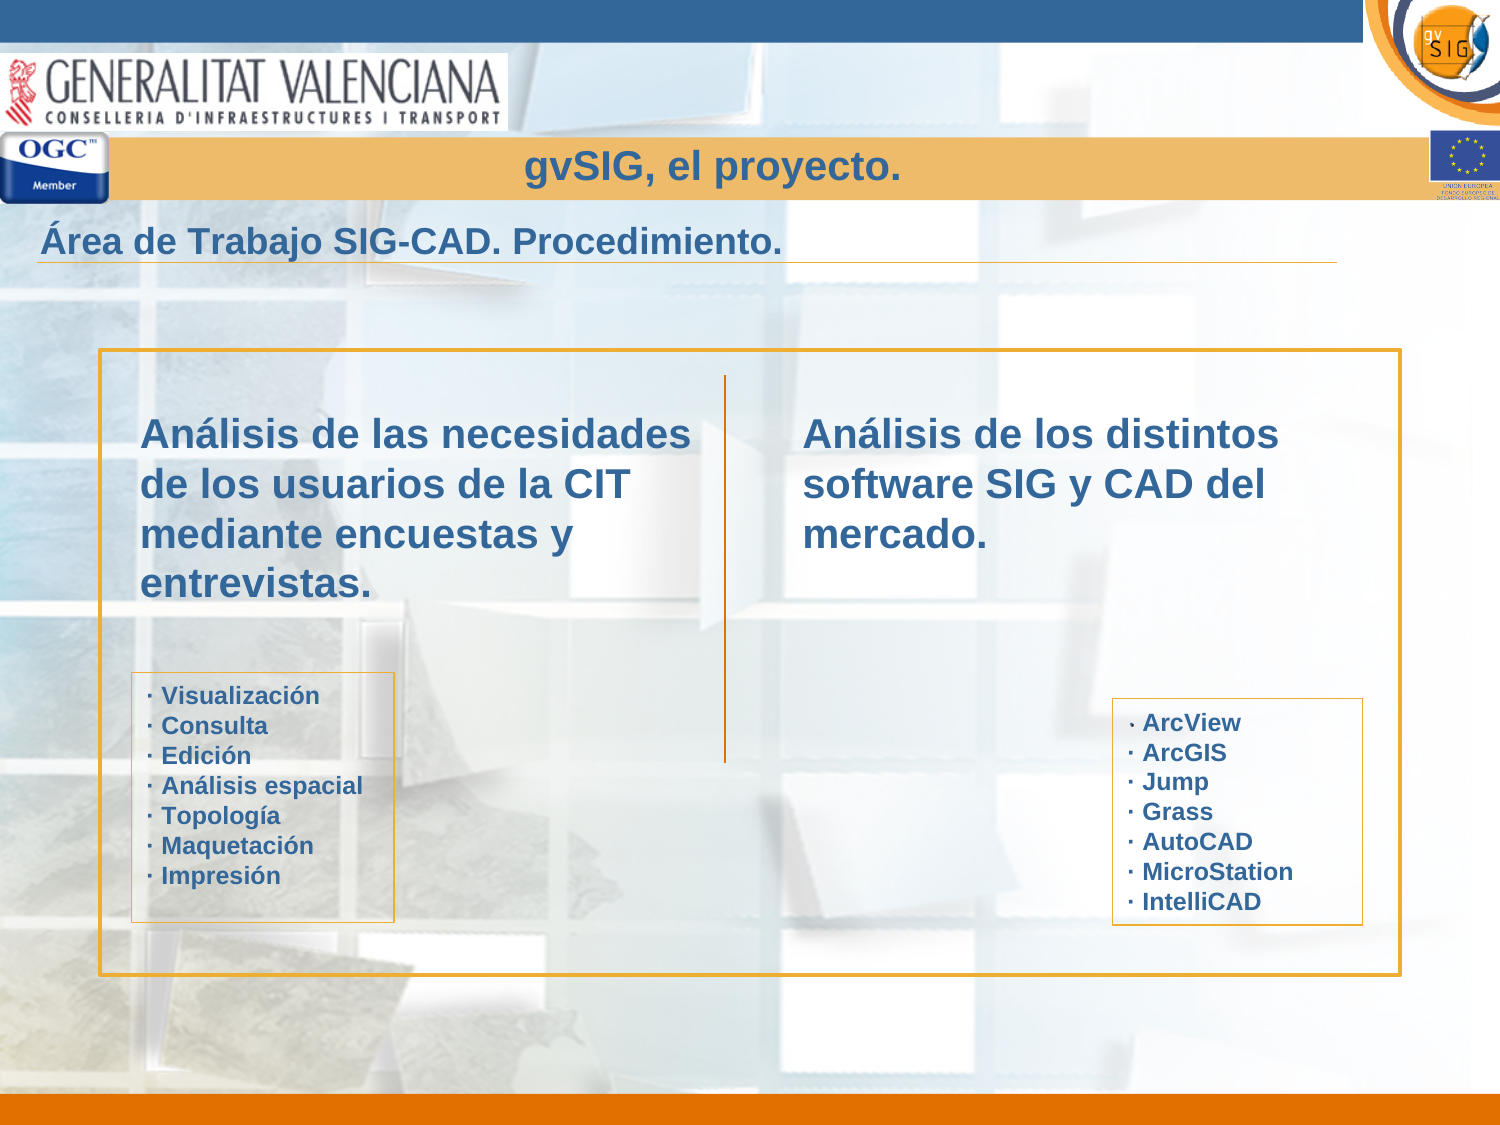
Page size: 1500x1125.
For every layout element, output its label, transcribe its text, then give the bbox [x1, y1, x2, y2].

text_box · ArcView · ArcGIS · Jump · Grass · AutoCAD · MicroStation · IntelliCAD [1112, 698, 1363, 943]
text_box Análisis de los distintos software SIG y CAD del mercado. [787, 399, 1338, 608]
picture [1363, 0, 1500, 127]
text_box gvSIG, el proyecto. [6, 137, 1420, 205]
picture [0, 53, 508, 131]
picture [0, 132, 109, 204]
picture [1429, 129, 1500, 200]
text_box Área de Trabajo SIG-CAD. Procedimiento. [24, 209, 859, 272]
text_box Análisis de las necesidades de los usuarios de la CIT mediante encuestas y entrevistas. [125, 399, 713, 674]
text_box · Visualización · Consulta · Edición · Análisis espacial · Topología · Maquetación · Impresión [131, 672, 395, 962]
